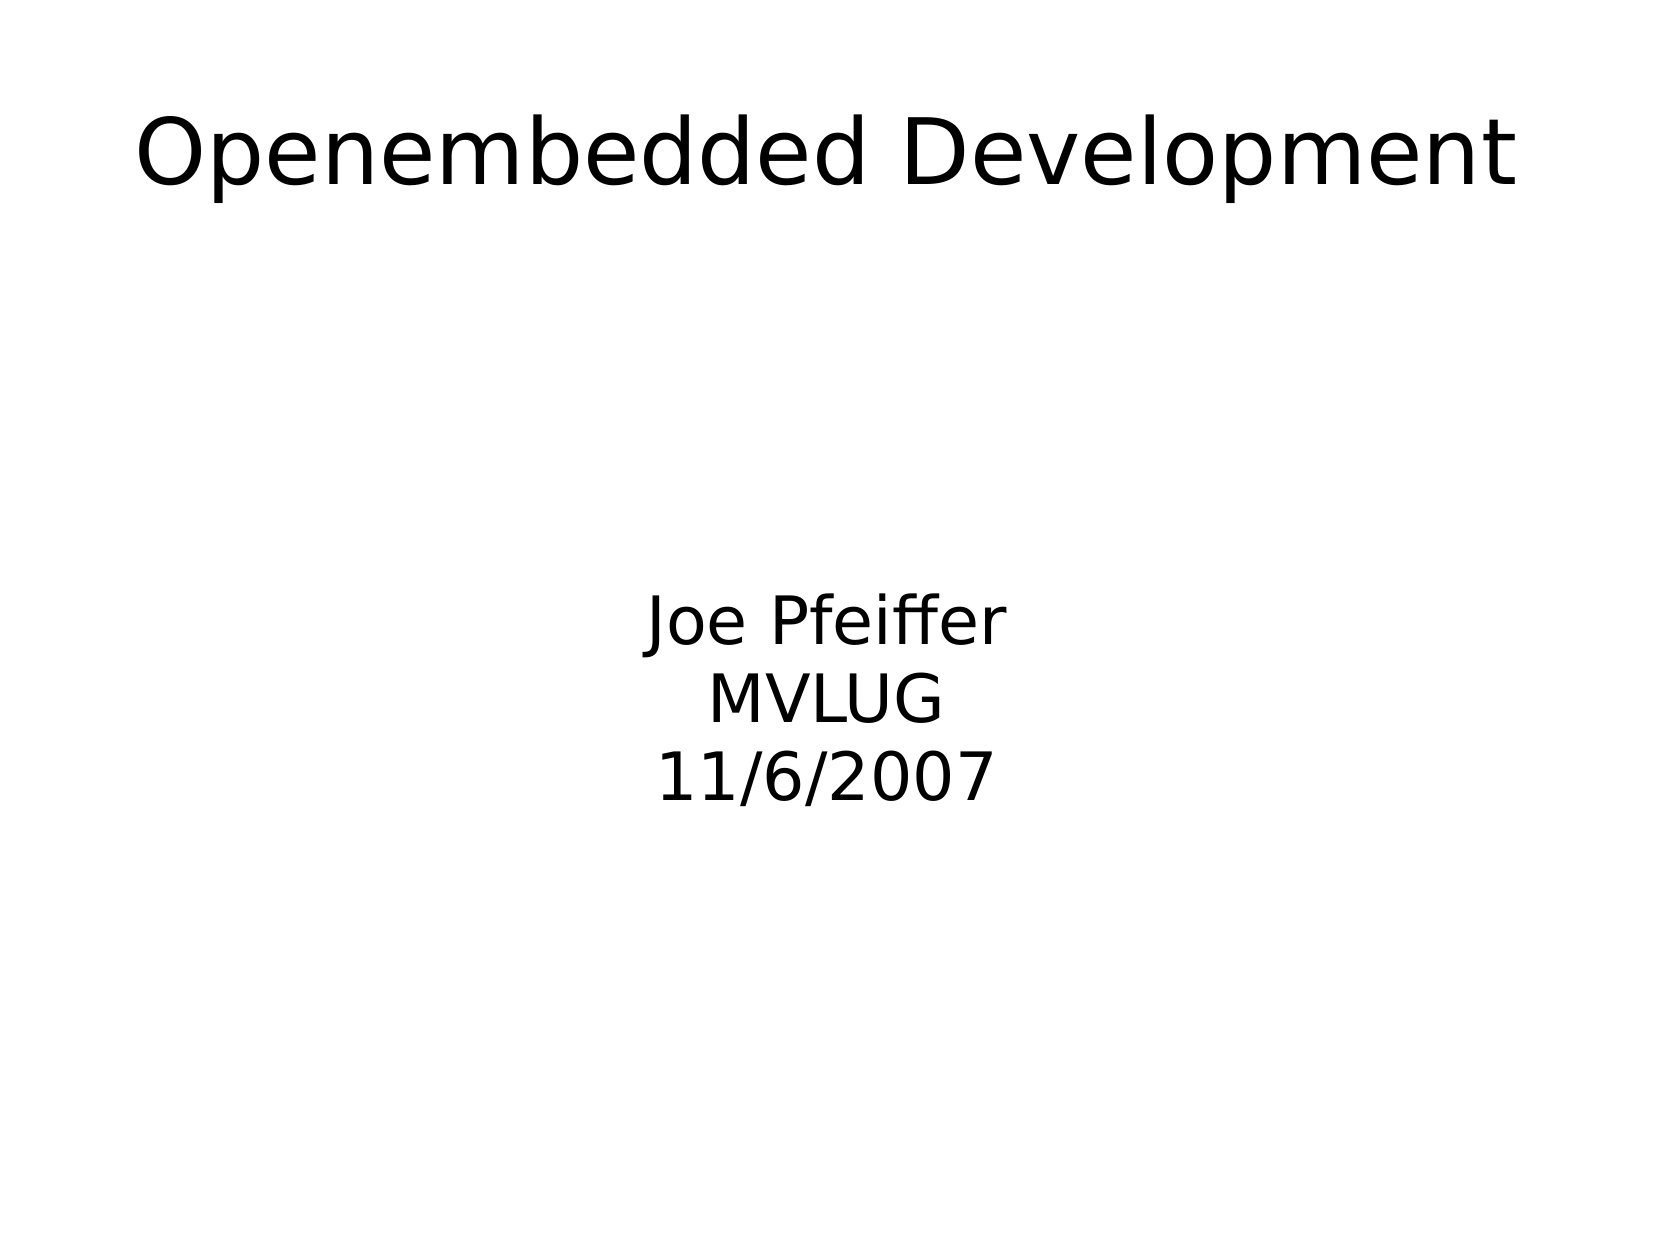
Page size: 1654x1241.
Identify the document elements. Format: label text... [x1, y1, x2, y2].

title Openembedded Development [82, 49, 1571, 257]
subtitle Joe Pfeiffer MVLUG 11/6/2007 [82, 290, 1571, 1109]
